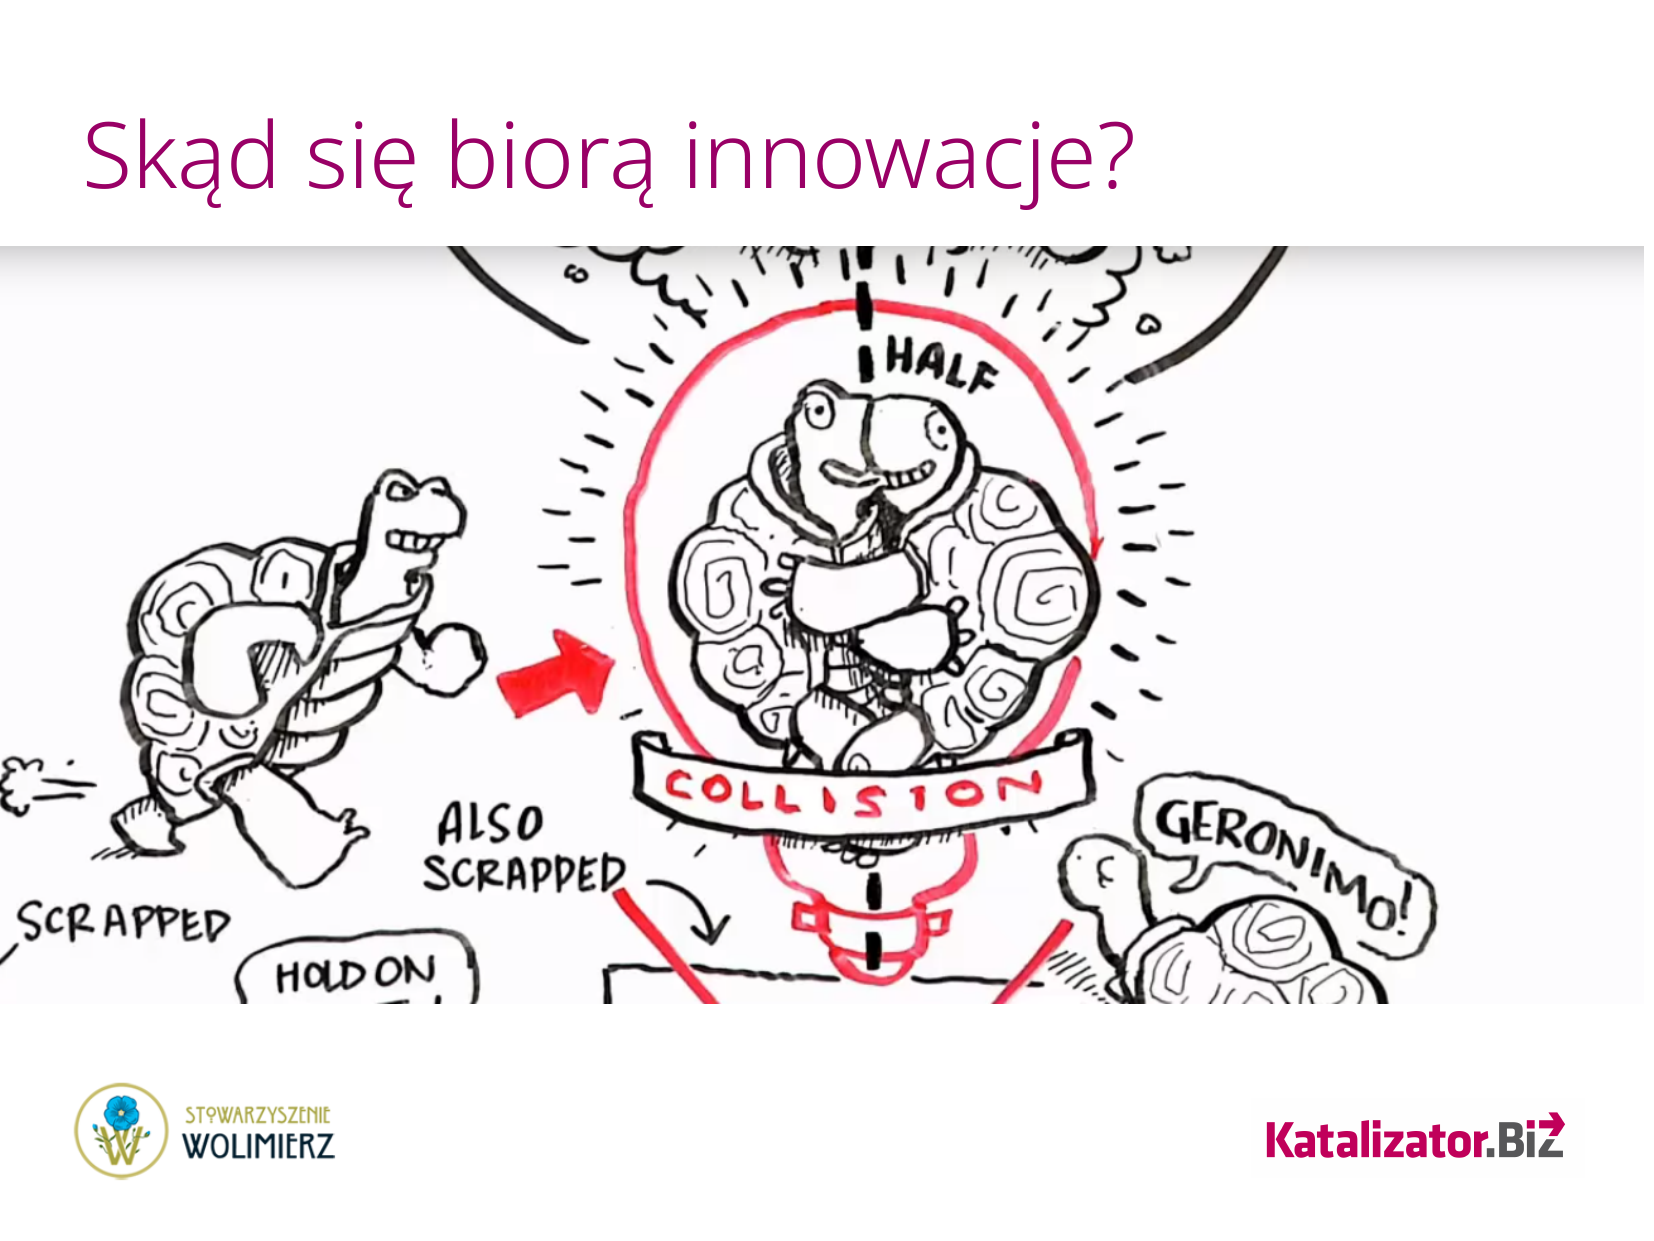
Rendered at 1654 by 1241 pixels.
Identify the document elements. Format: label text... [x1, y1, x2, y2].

picture [0, 246, 1644, 1004]
picture [68, 1066, 343, 1198]
picture [1251, 1098, 1585, 1178]
title Skąd się biorą innowacje? [82, 49, 1571, 246]
